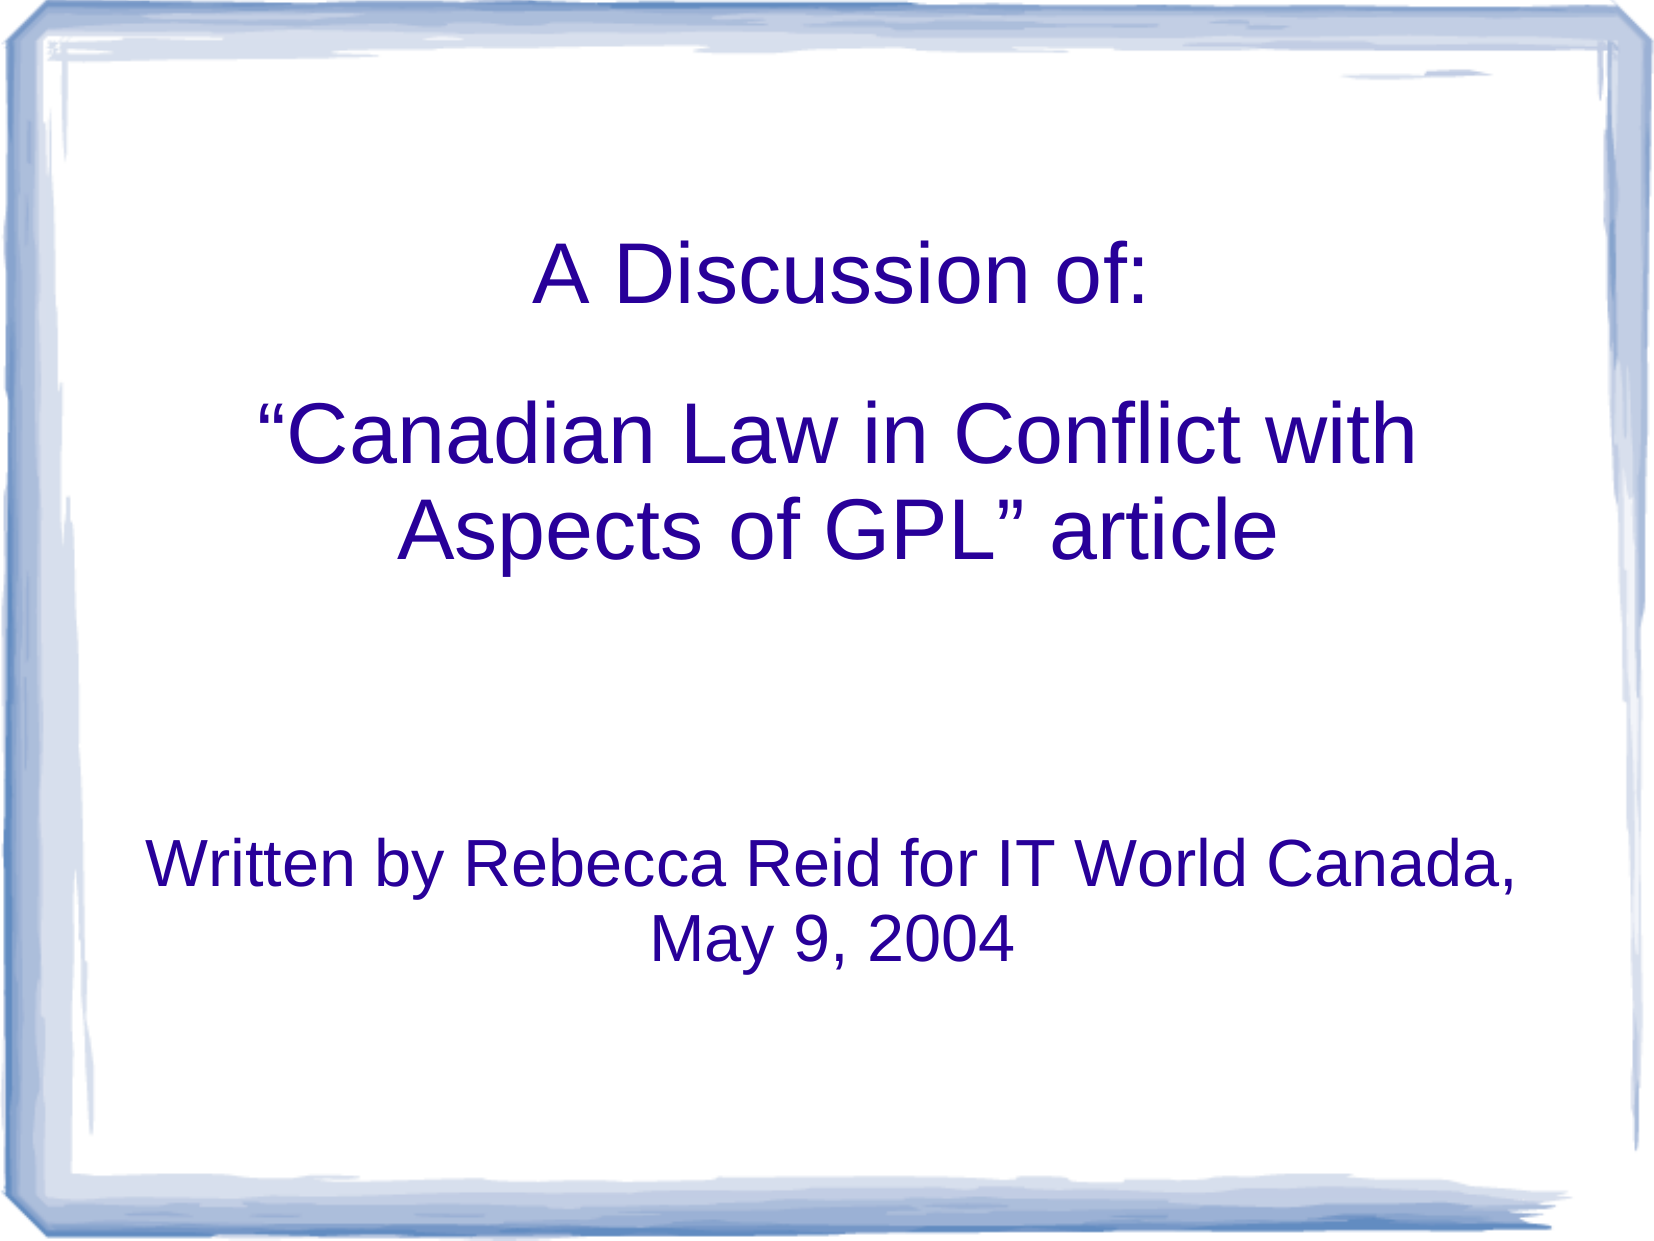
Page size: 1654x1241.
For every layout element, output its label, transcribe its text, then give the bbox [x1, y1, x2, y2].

text_box A Discussion of: [47, 177, 1637, 370]
picture [0, 0, 1654, 1241]
subtitle Written by Rebecca Reid for IT World Canada, May 9, 2004 [106, 561, 1559, 1241]
title “Canadian Law in Conflict with Aspects of GPL” article [94, 377, 1583, 586]
